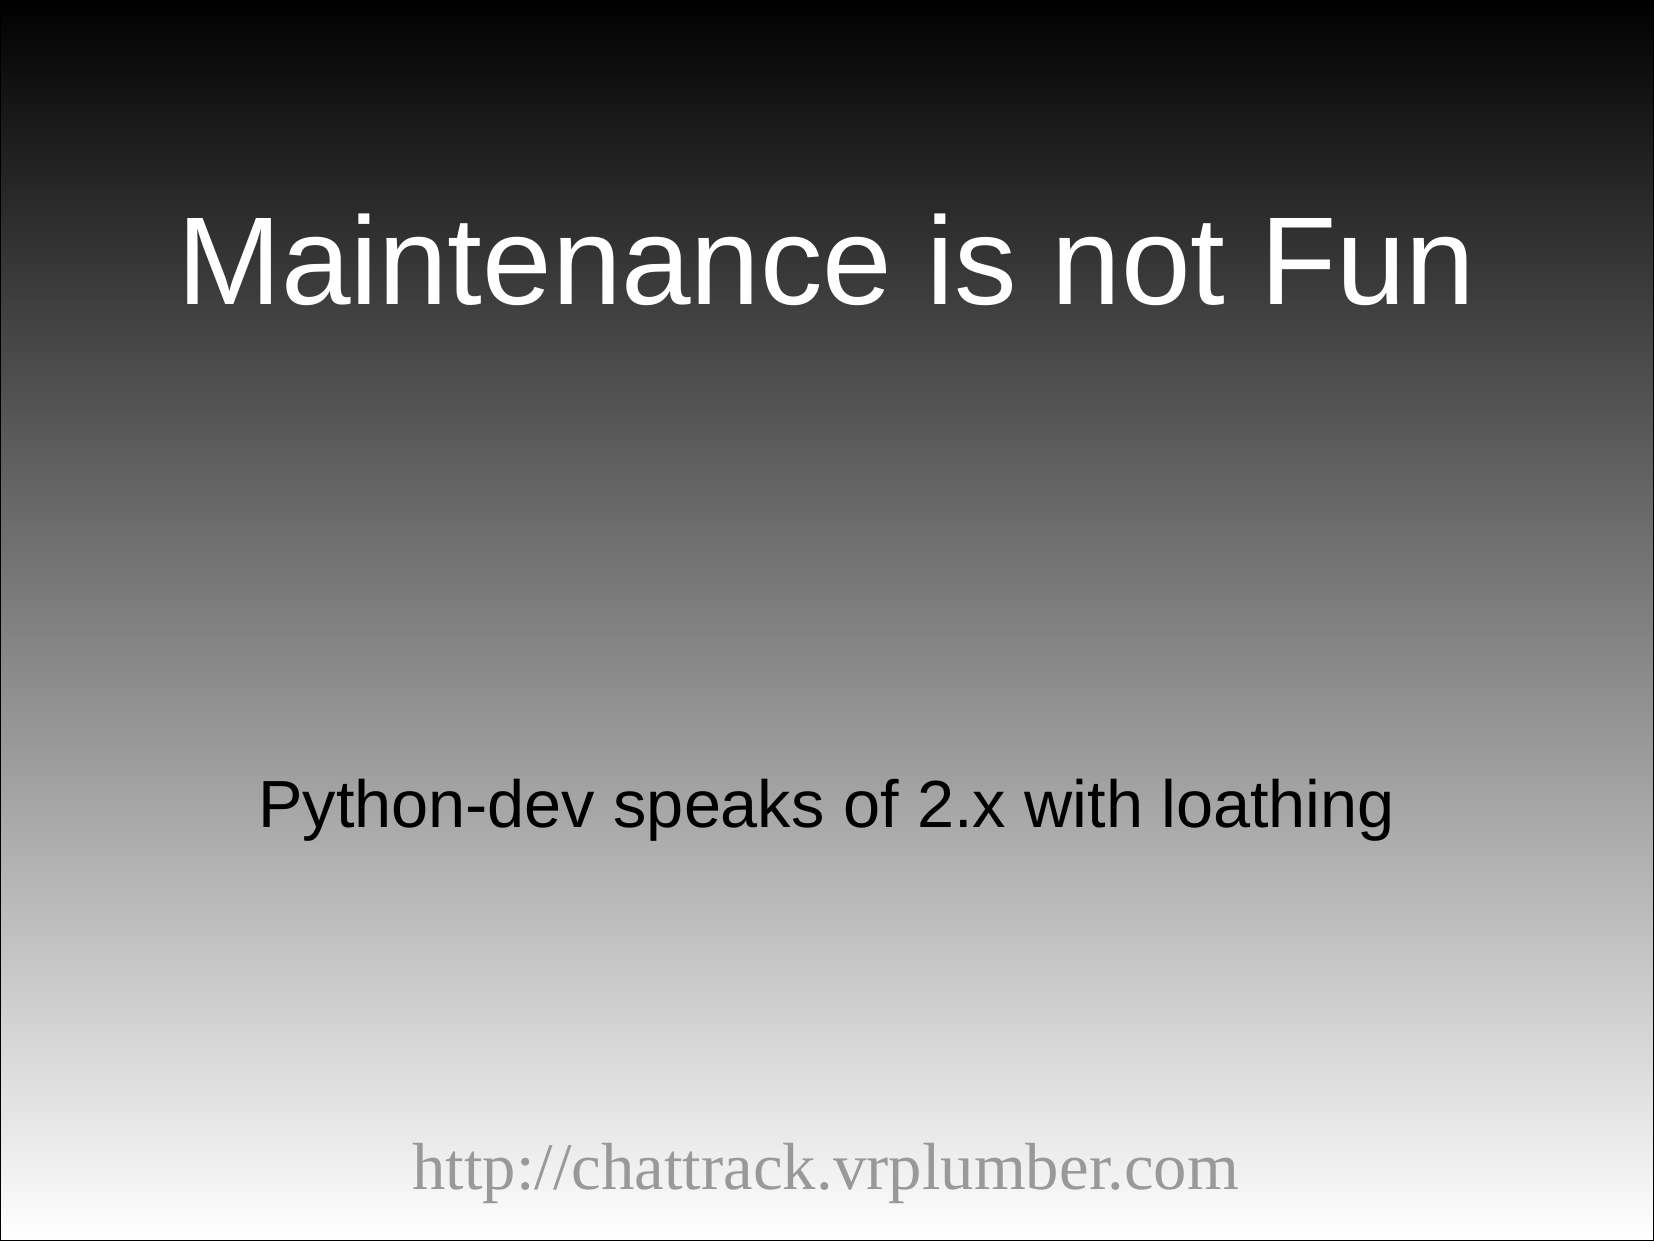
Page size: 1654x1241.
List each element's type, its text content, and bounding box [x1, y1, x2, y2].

title Maintenance is not Fun [0, 56, 1654, 466]
subtitle Python-dev speaks of 2.x with loathing [29, 403, 1625, 1207]
